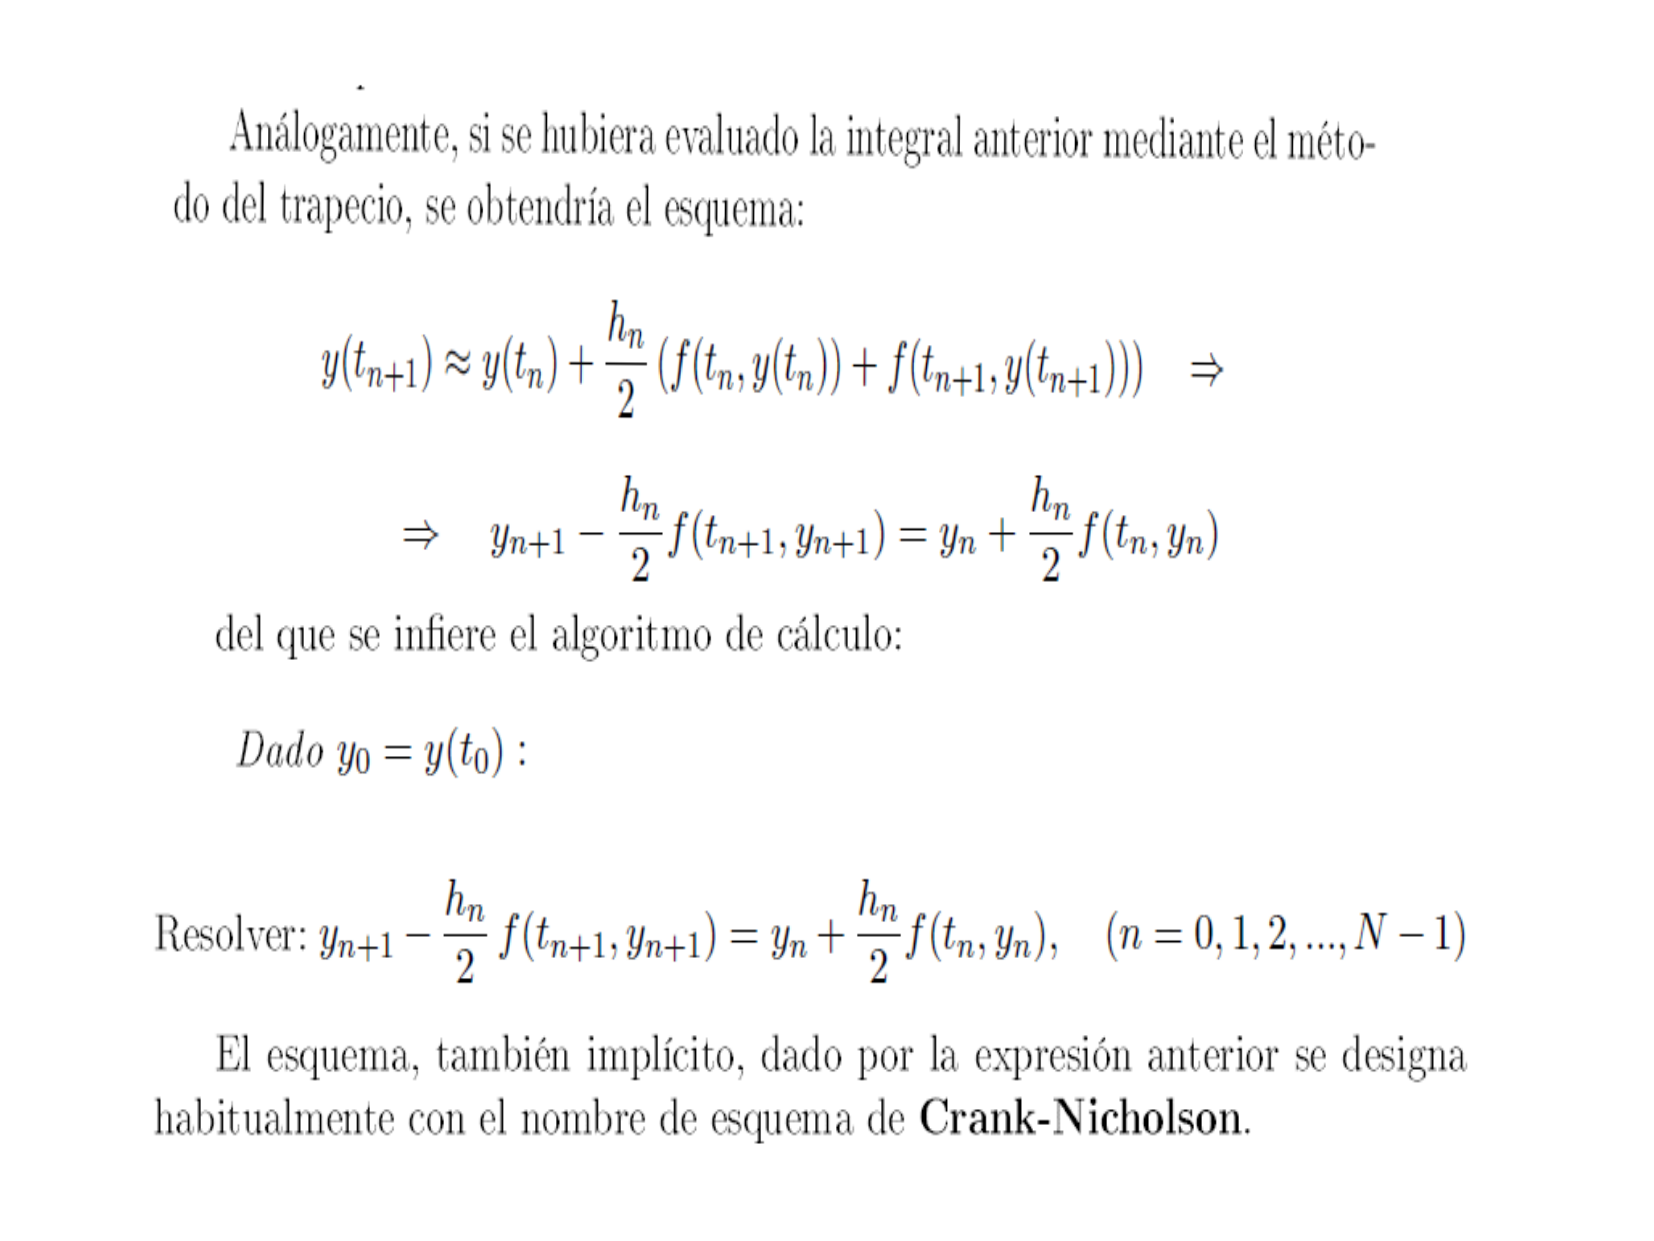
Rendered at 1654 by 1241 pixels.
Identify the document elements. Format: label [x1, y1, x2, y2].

picture [103, 82, 1548, 1182]
